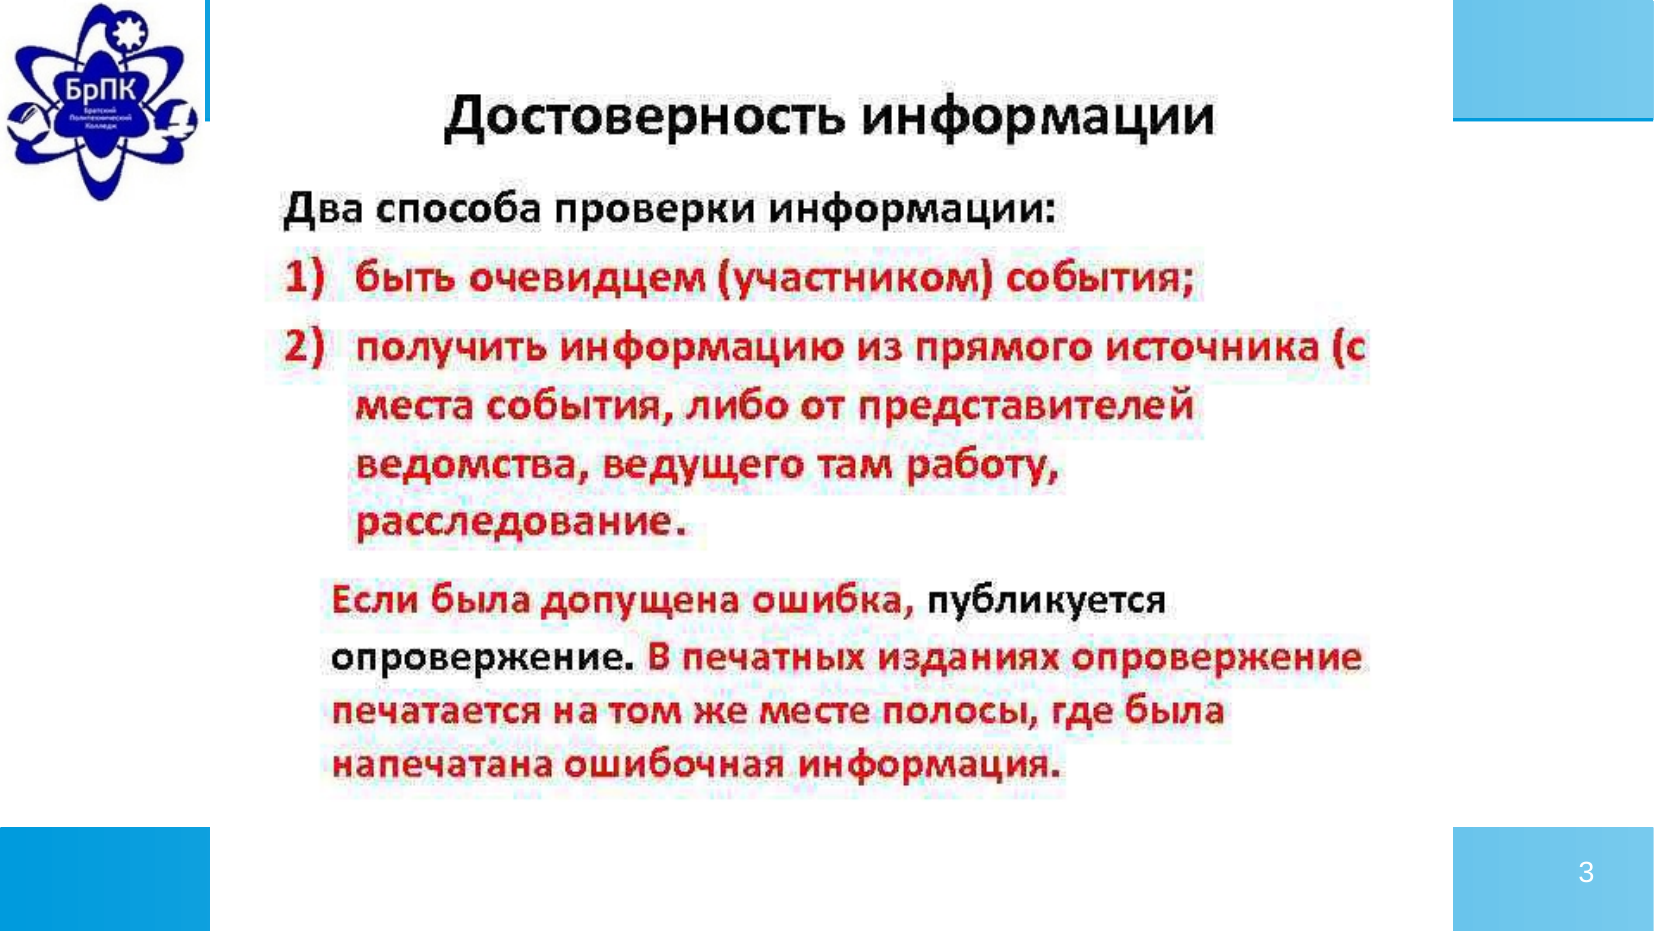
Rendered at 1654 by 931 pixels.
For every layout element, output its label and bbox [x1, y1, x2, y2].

picture [210, 0, 1453, 931]
picture [0, 0, 205, 205]
